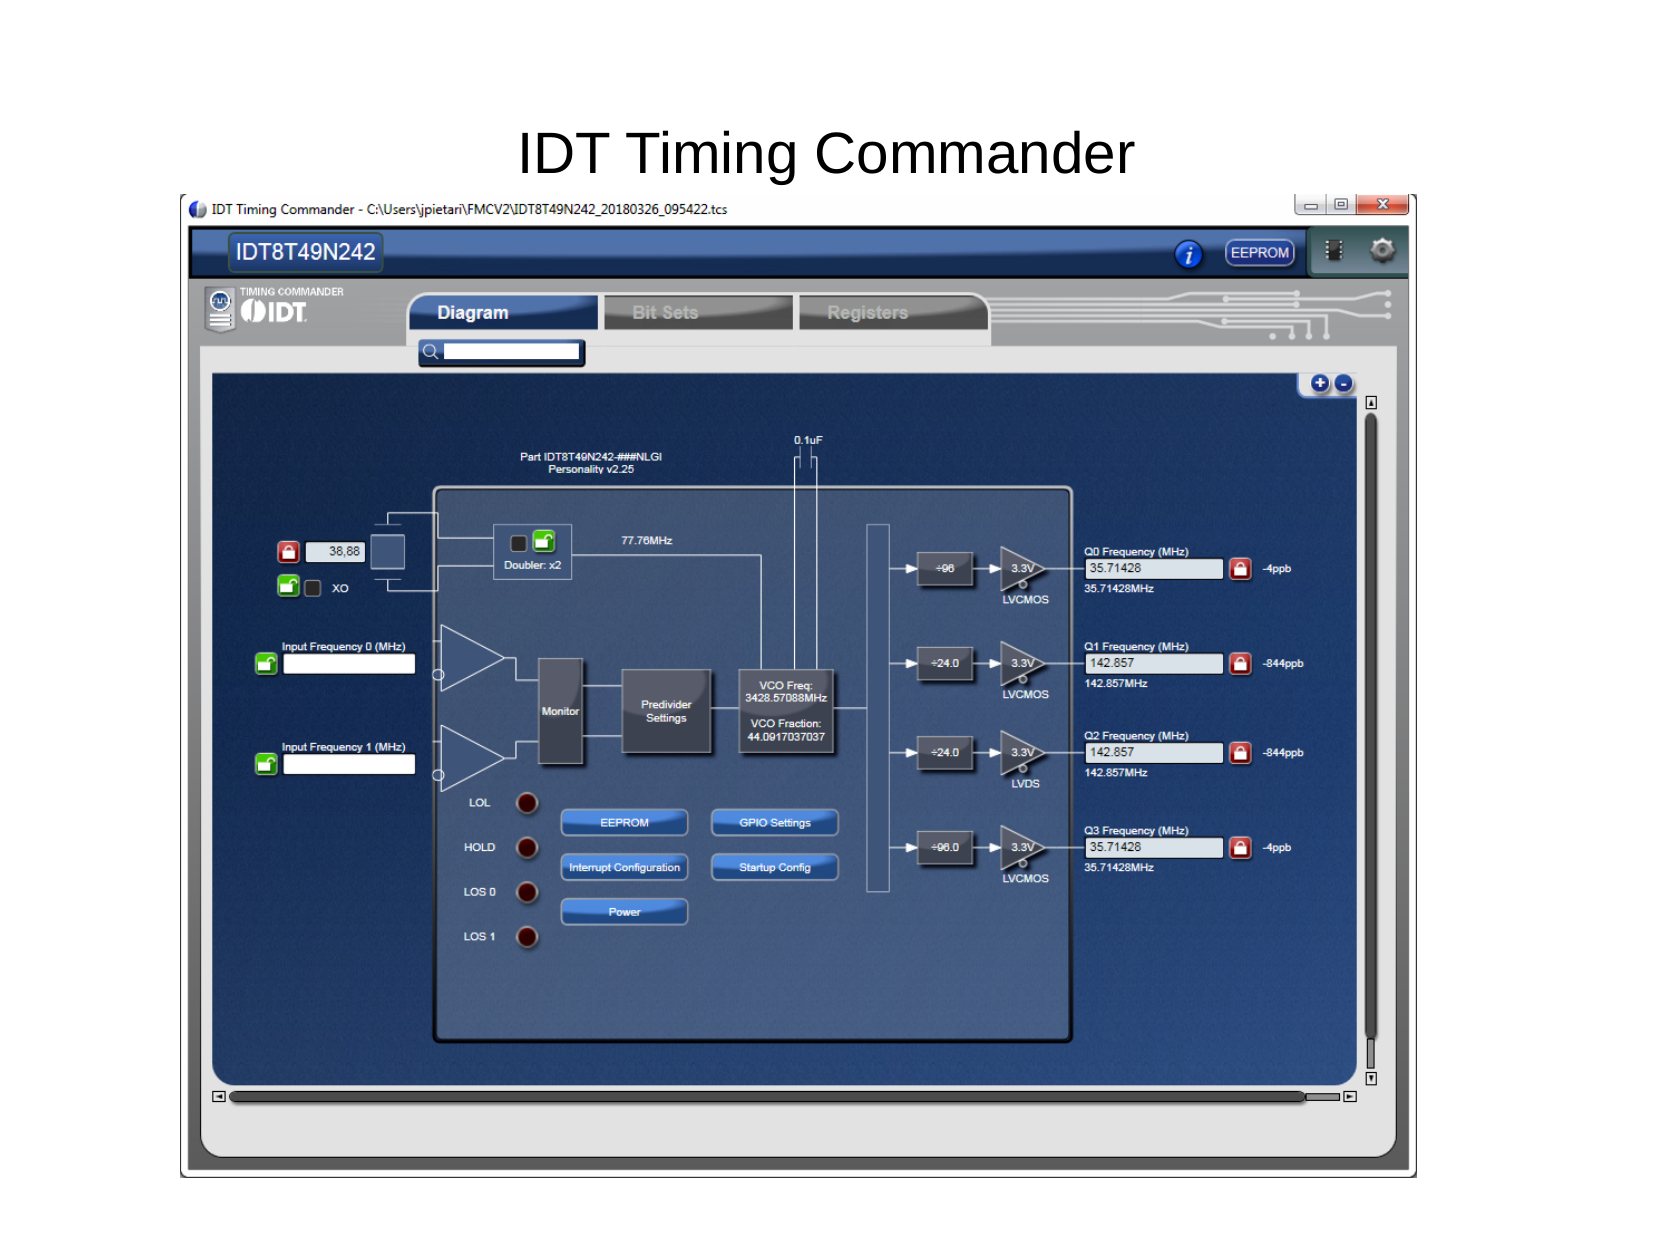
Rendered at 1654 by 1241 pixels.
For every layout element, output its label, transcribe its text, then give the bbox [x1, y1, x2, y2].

title IDT Timing Commander [82, 49, 1571, 257]
picture [180, 194, 1417, 1178]
